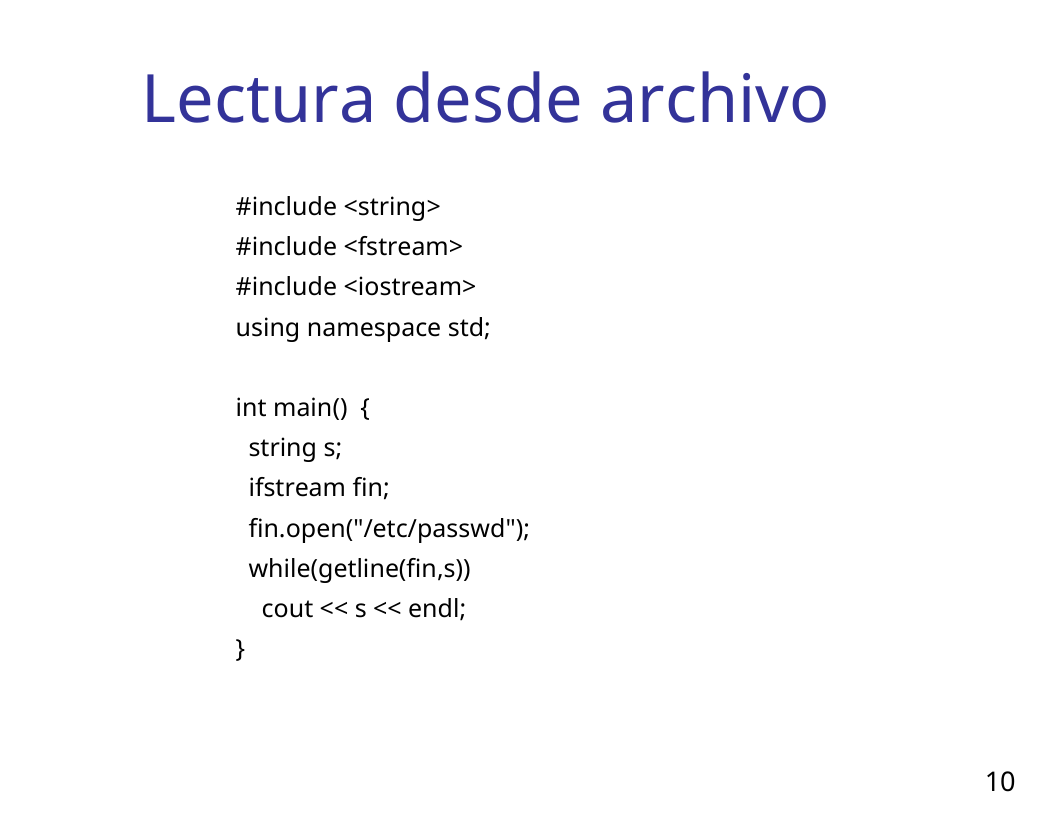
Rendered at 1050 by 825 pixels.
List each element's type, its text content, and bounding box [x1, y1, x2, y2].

title Lectura desde archivo [131, 27, 1026, 148]
list #include <string> #include <fstream> #include <iostream> using namespace std; int main() { string s; ifstream fin; fin.open("/etc/passwd"); while(getline(fin,s)) cout << s << endl; } [224, 183, 1024, 744]
